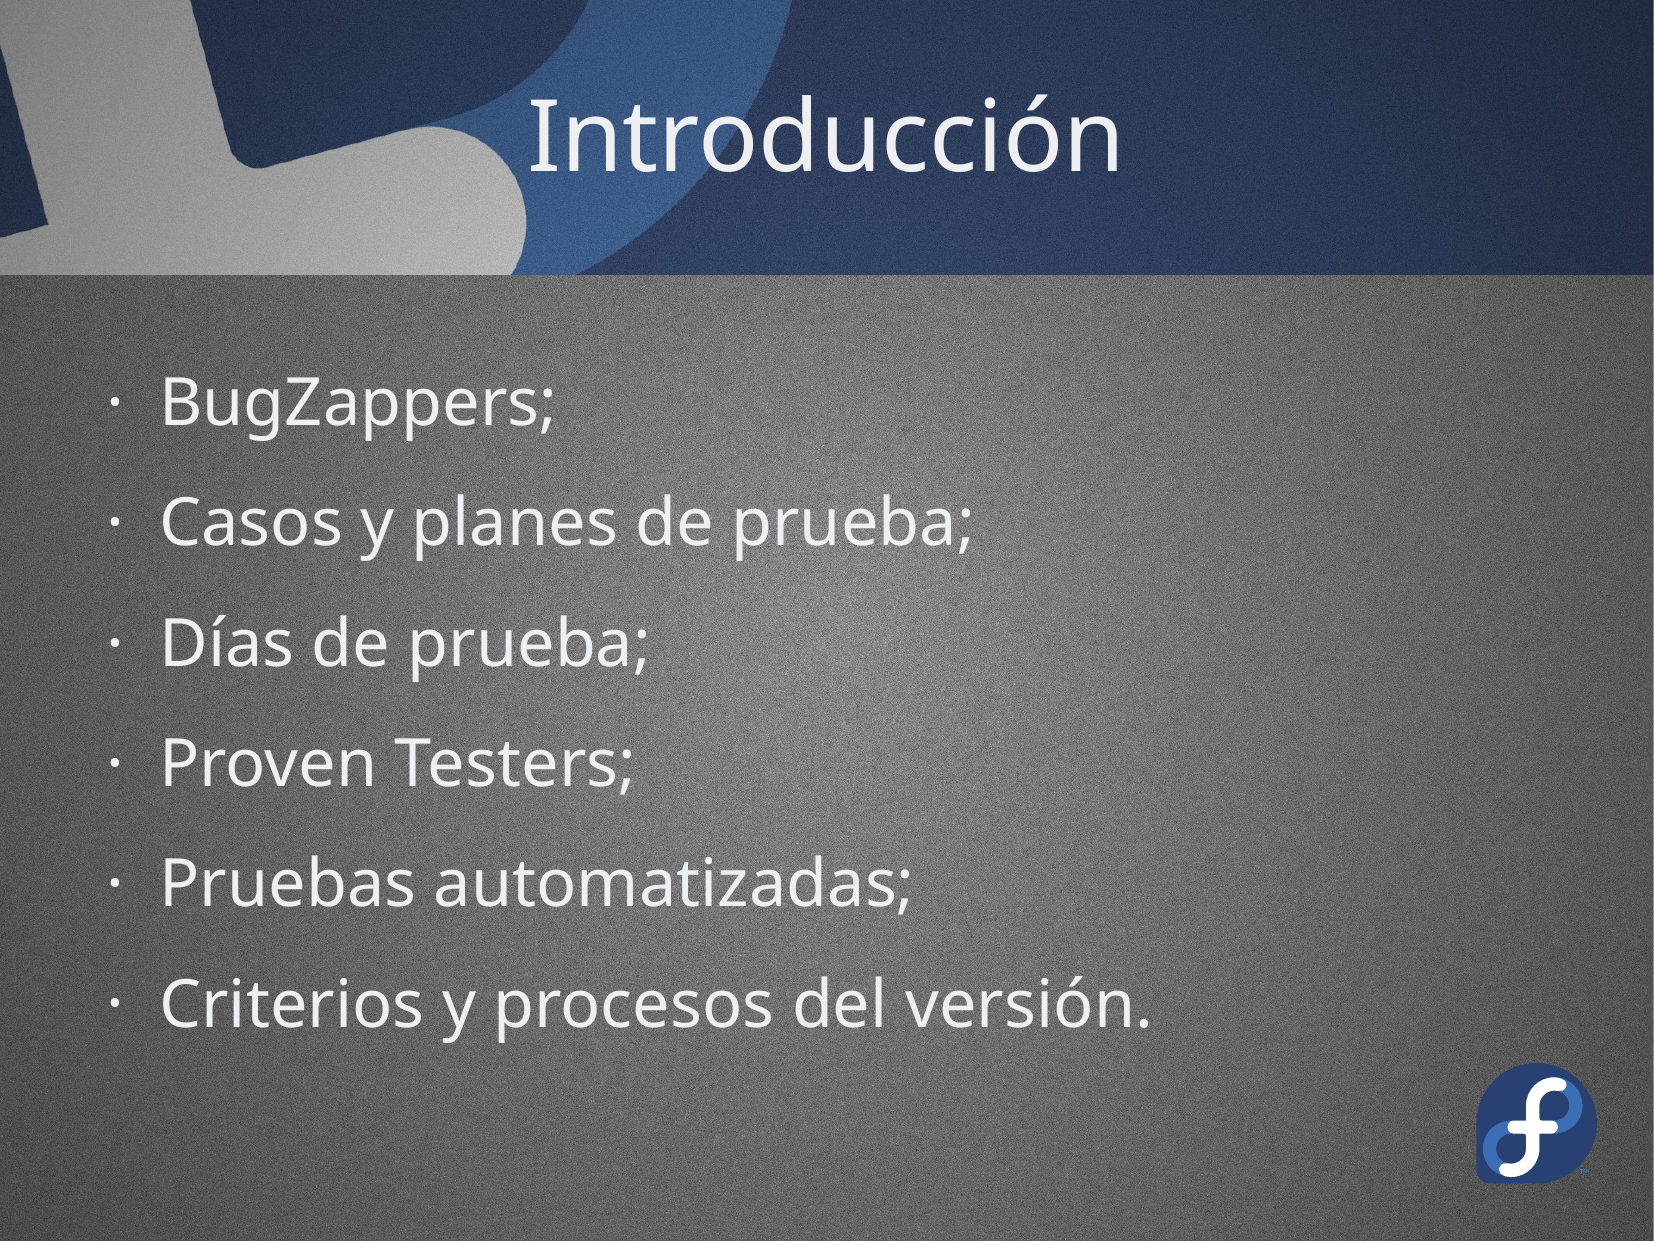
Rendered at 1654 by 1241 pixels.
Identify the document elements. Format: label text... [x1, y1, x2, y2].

title Introducción [88, 29, 1565, 237]
picture [0, 0, 1654, 1241]
list BugZappers; Casos y planes de prueba; Días de prueba; Proven Testers; Pruebas automatizadas; Criterios y procesos del versión. [88, 354, 1565, 1063]
